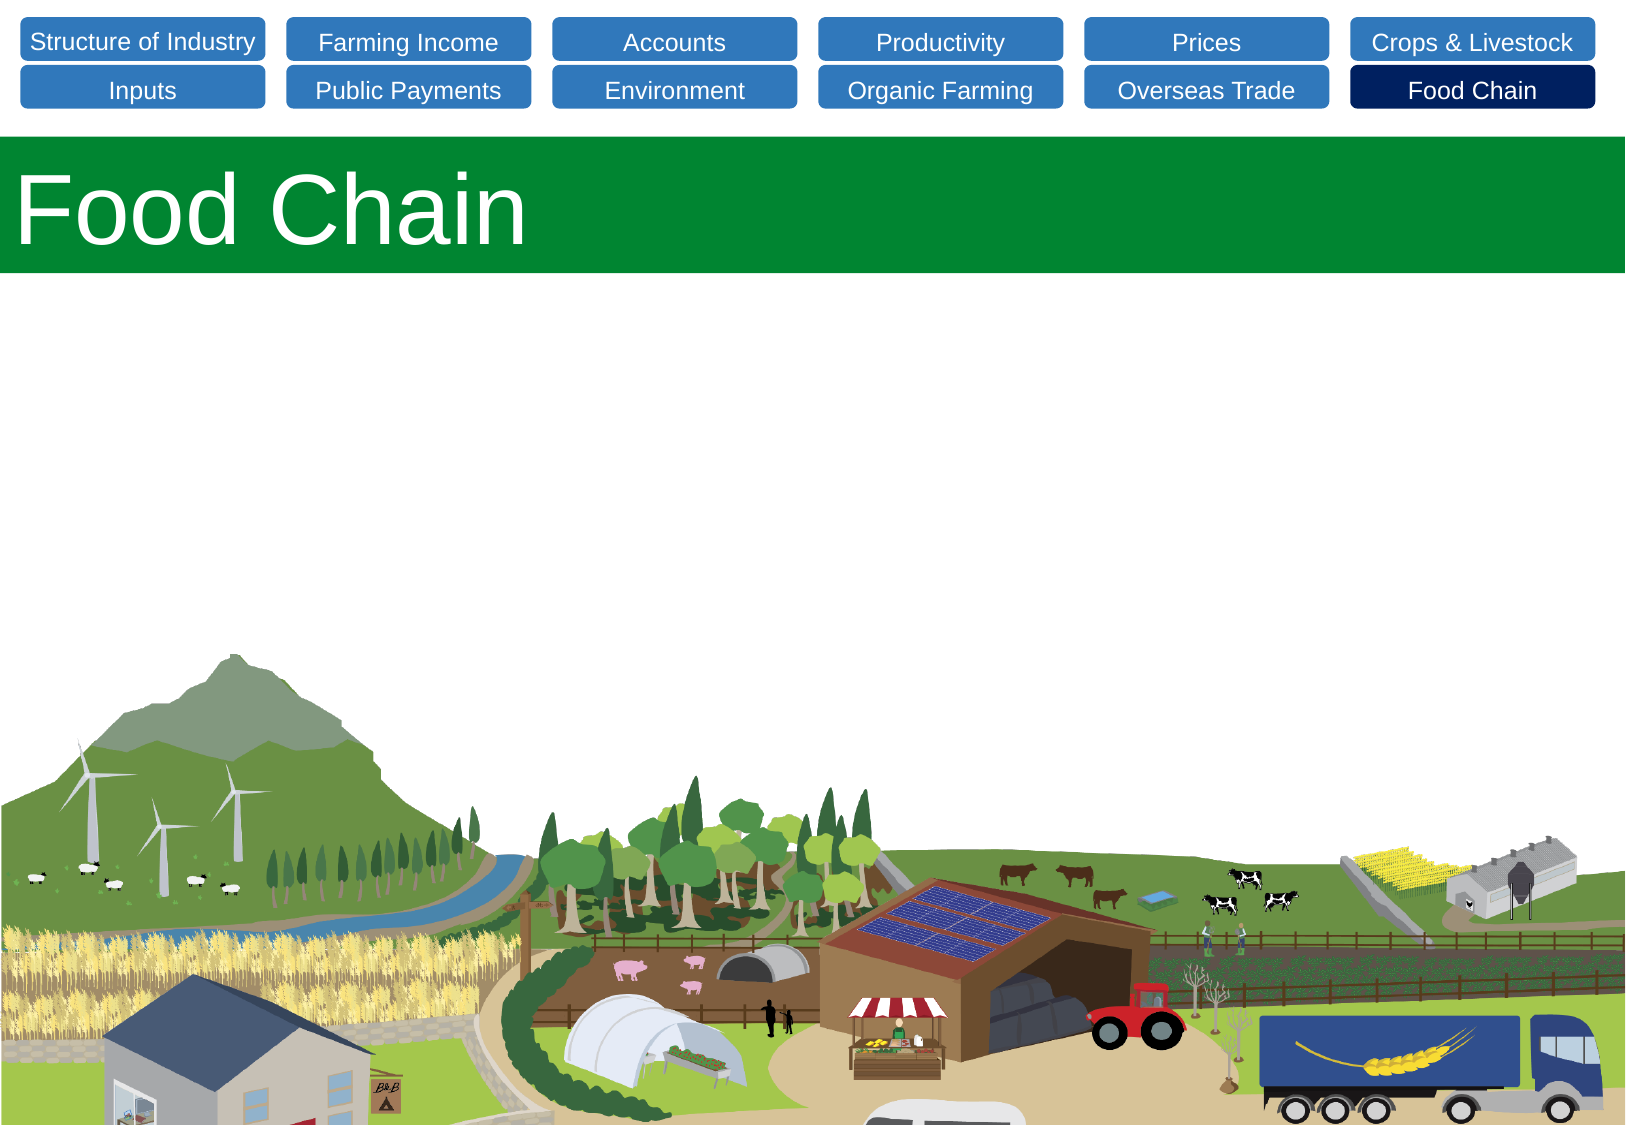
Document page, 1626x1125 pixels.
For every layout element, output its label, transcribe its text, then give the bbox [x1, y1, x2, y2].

text_box Organic Farming [818, 64, 1064, 109]
text_box Inputs [20, 64, 266, 109]
text_box Farming Income [286, 17, 532, 61]
text_box Food Chain [0, 136, 1625, 274]
text_box Productivity [818, 17, 1064, 61]
text_box Prices [1084, 17, 1330, 61]
text_box Food Chain [1350, 64, 1596, 109]
text_box Environment [552, 64, 798, 109]
text_box Structure of Industry [20, 17, 266, 61]
text_box Public Payments [286, 64, 532, 109]
text_box Accounts [552, 17, 798, 61]
text_box Crops & Livestock [1350, 17, 1596, 61]
picture [0, 654, 1625, 1125]
text_box Overseas Trade [1084, 64, 1330, 109]
